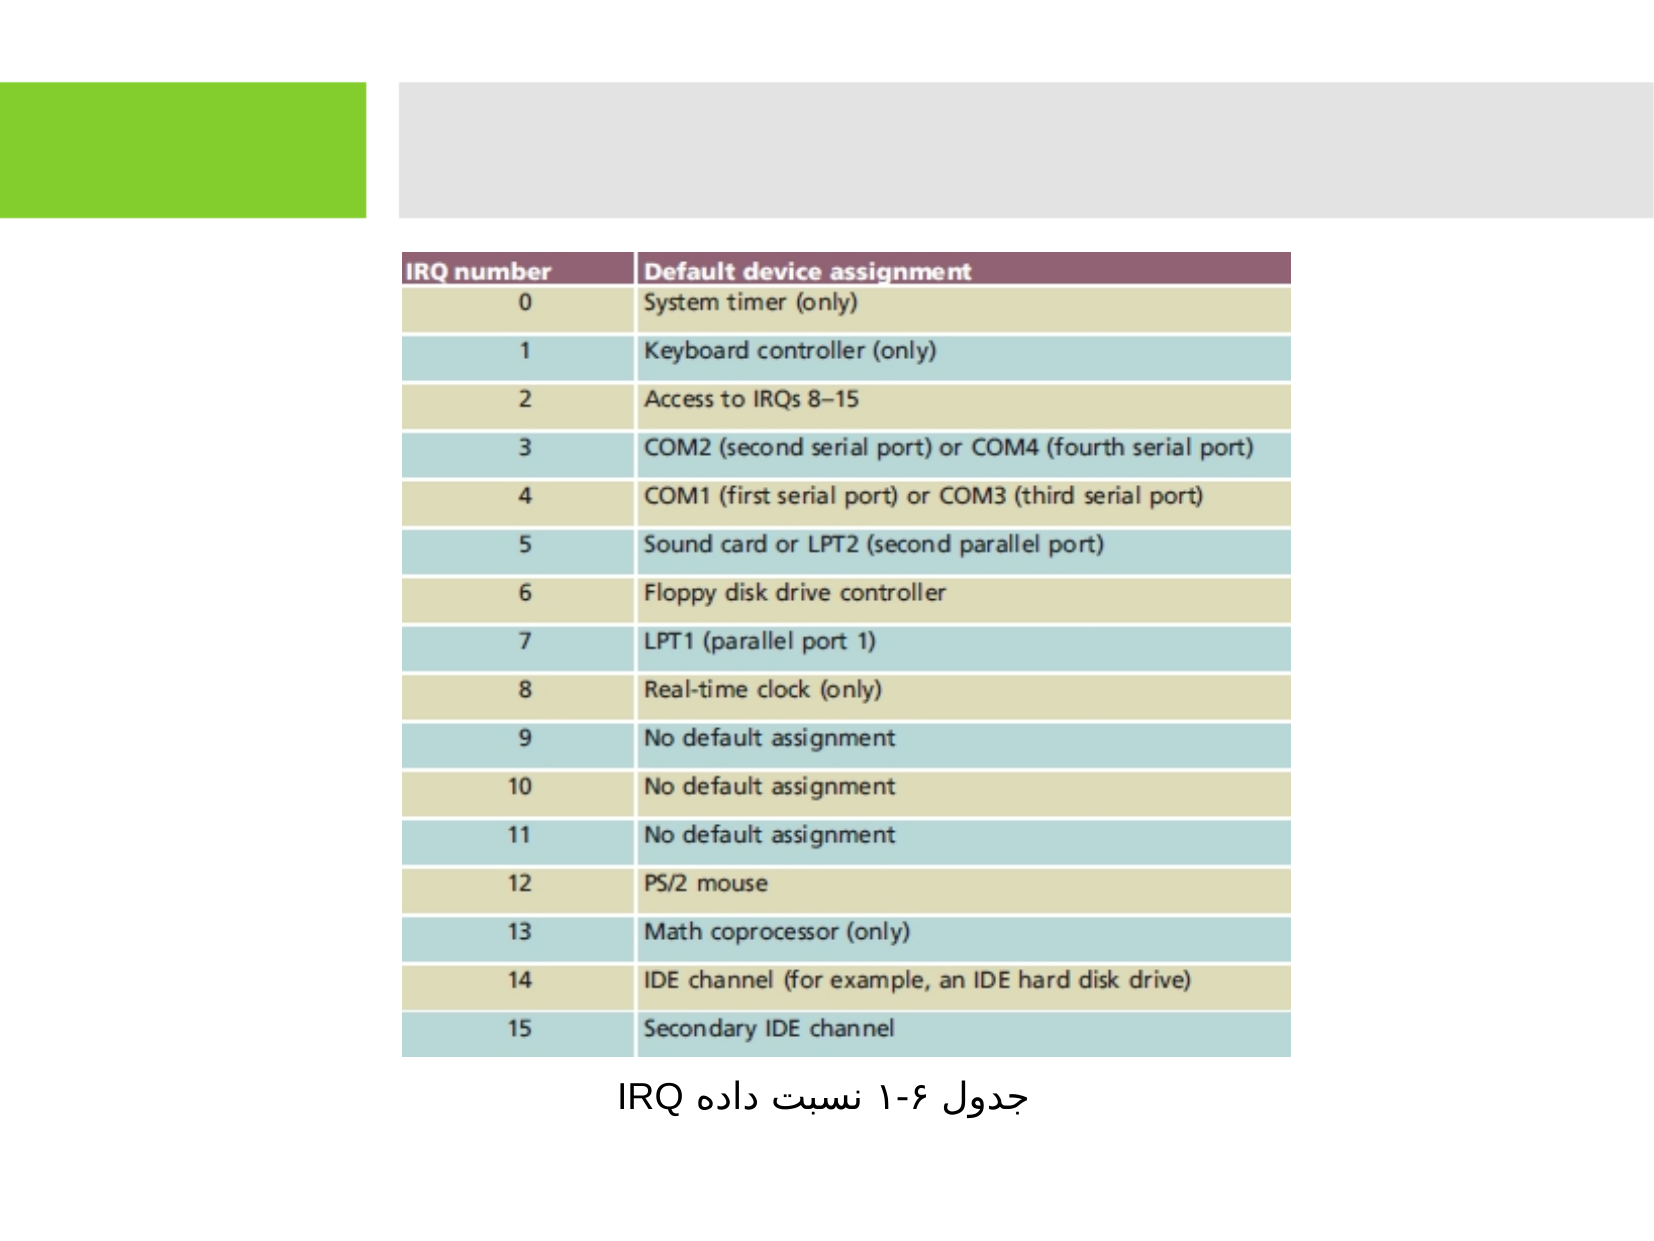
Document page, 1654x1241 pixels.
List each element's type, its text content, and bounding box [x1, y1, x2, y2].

picture [0, 0, 1654, 1241]
text_box جدول ۶-۱ نسبت داده IRQ [542, 1064, 1081, 1126]
